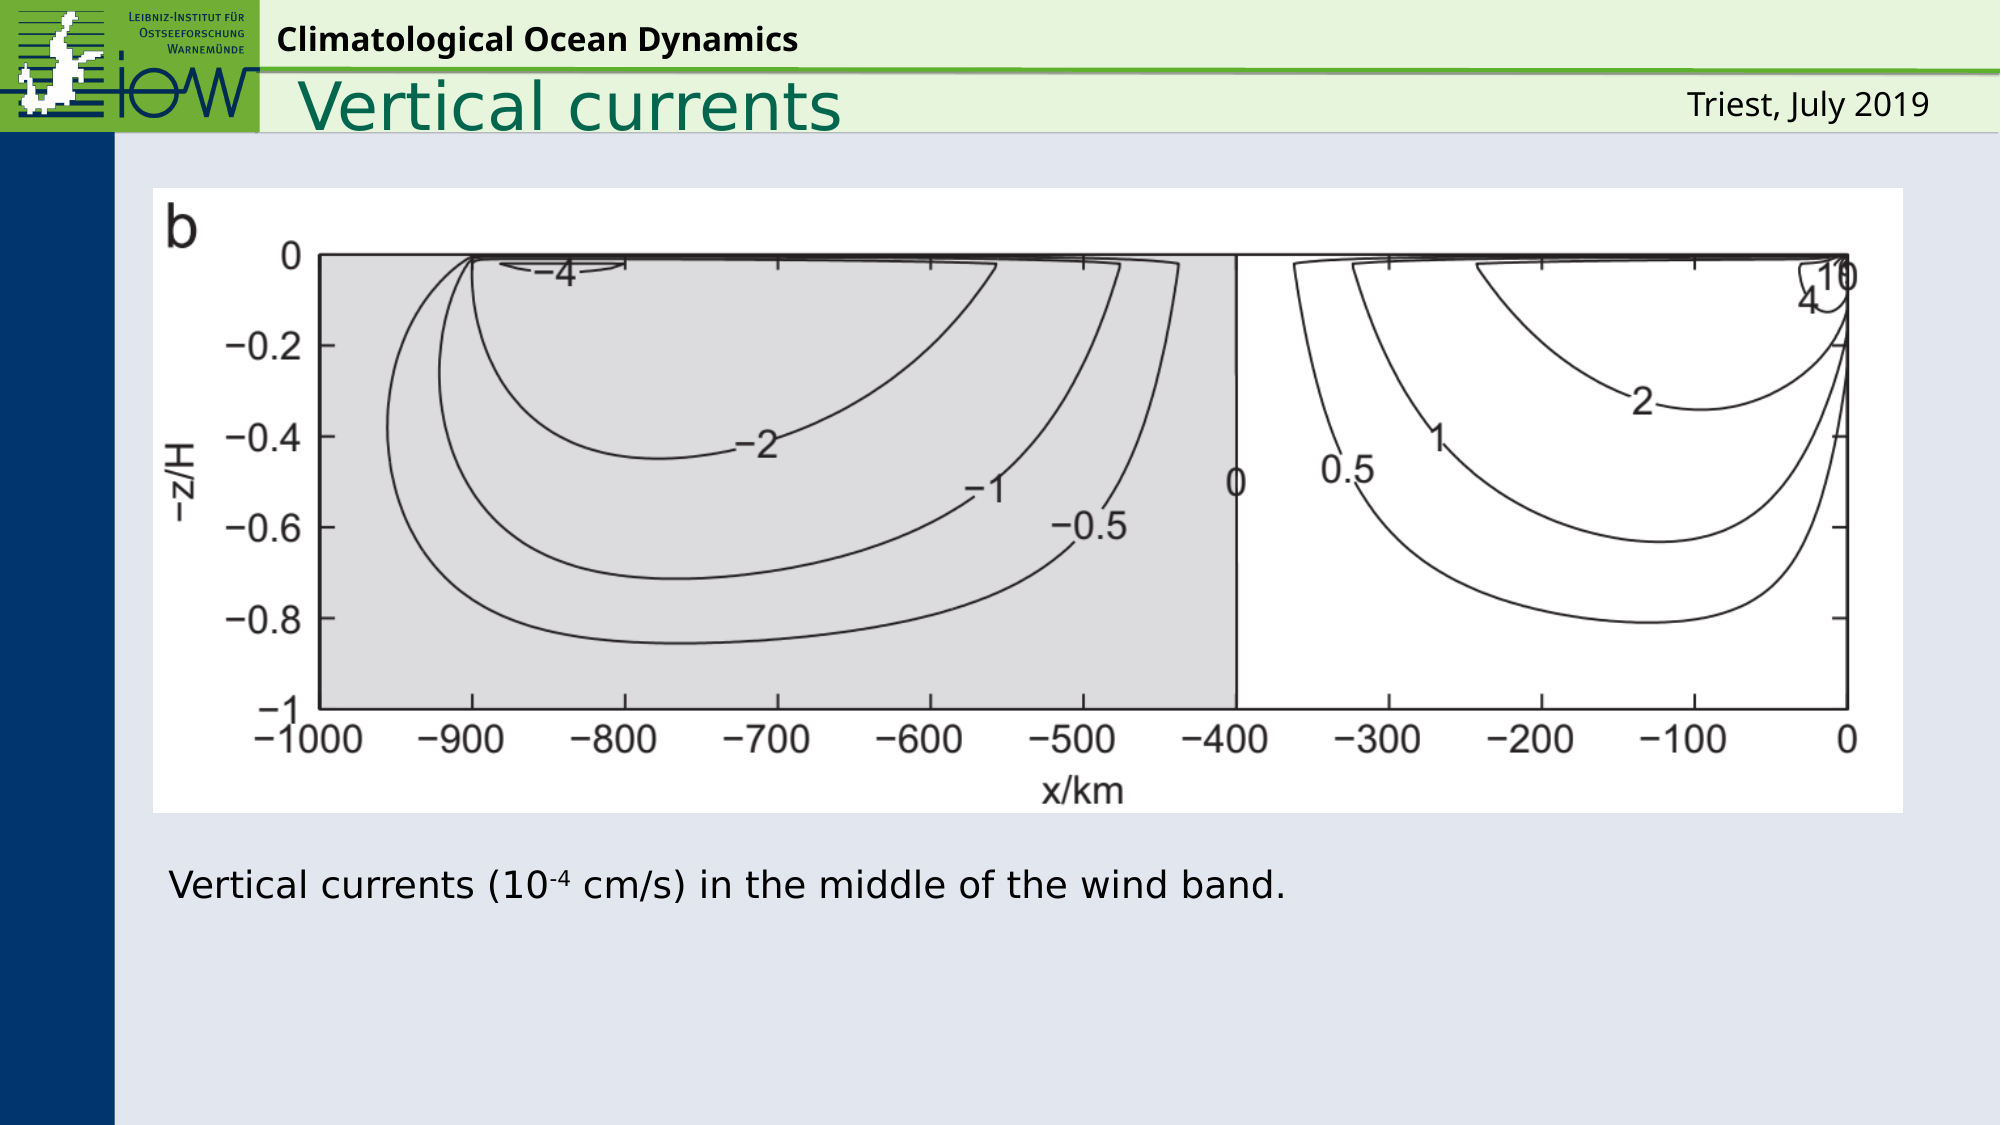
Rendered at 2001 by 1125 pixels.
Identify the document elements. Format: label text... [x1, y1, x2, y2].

text_box Vertical currents (10-4 cm/s) in the middle of the wind band. [153, 856, 1335, 959]
text_box Vertical currents [0, 55, 1242, 161]
picture [153, 188, 1903, 813]
picture [0, 10, 260, 55]
